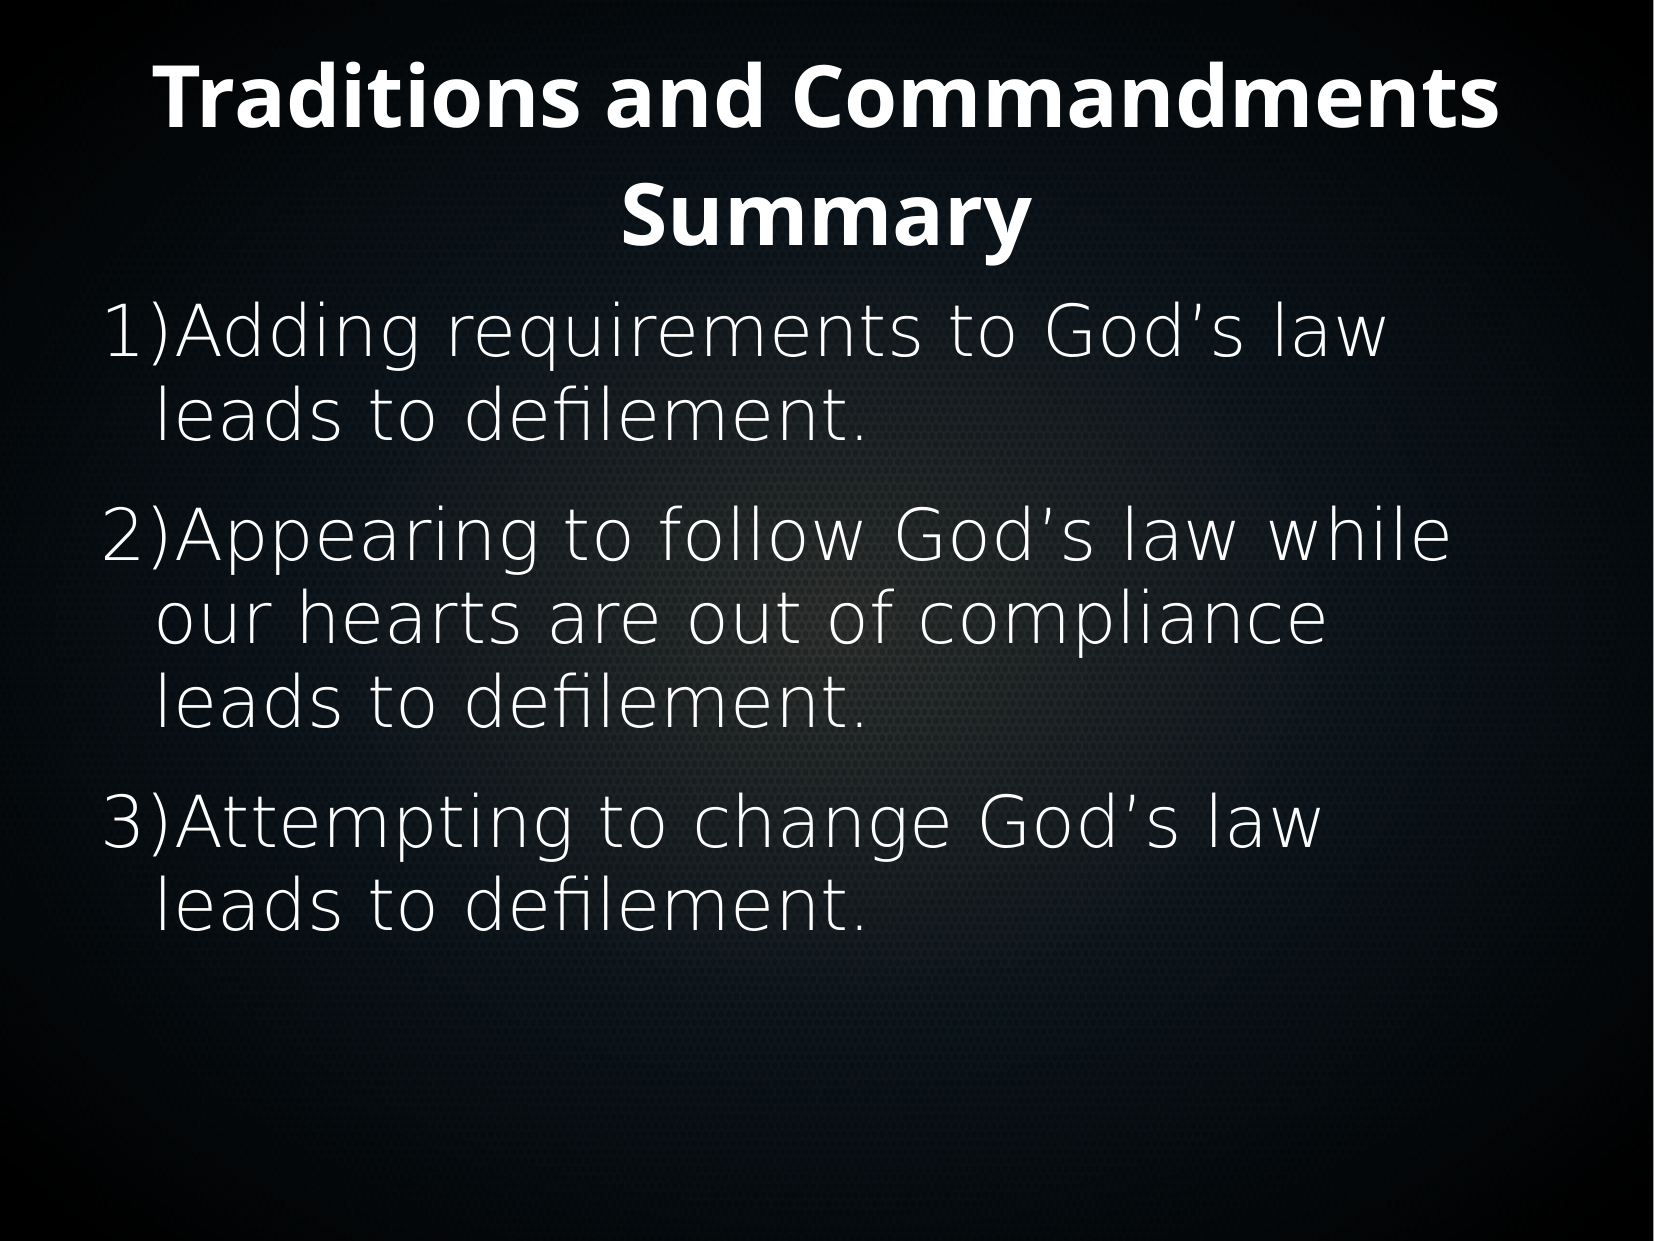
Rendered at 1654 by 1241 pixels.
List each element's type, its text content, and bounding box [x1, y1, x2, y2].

list Adding requirements to God’s law leads to defilement. Appearing to follow God’s law while our hearts are out of compliance leads to defilement. Attempting to change God’s law leads to defilement. [82, 290, 1538, 1231]
title Traditions and Commandments Summary [82, 49, 1571, 257]
picture [0, 0, 1654, 1241]
